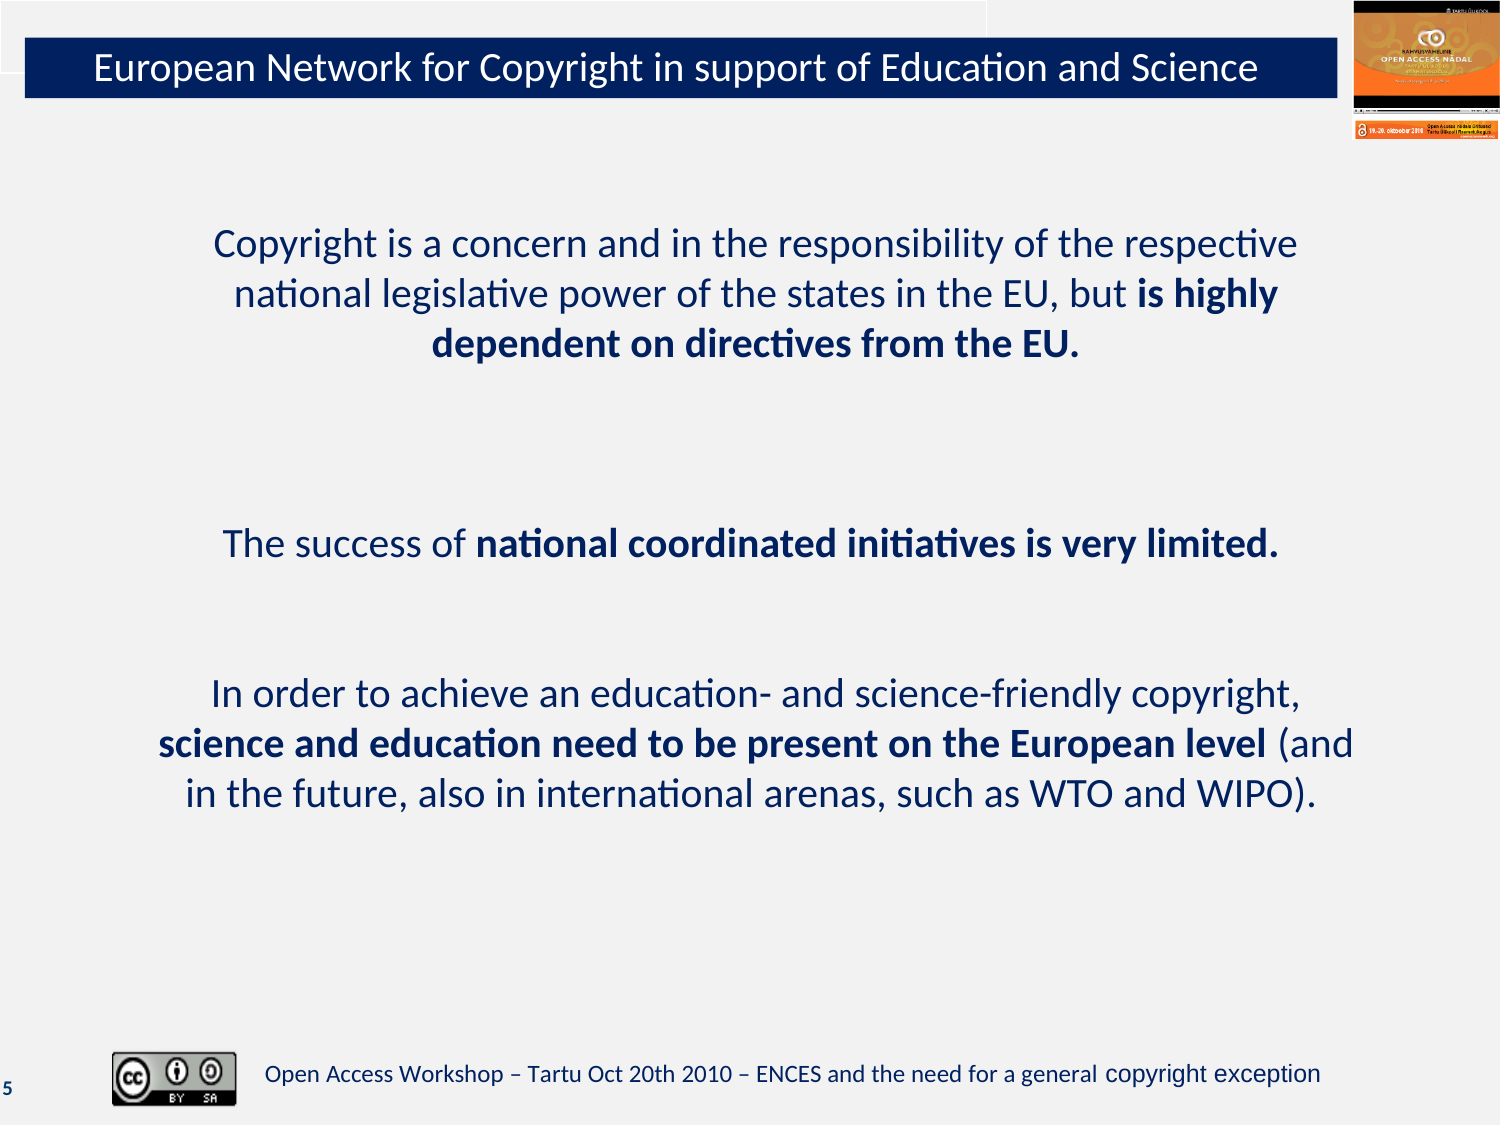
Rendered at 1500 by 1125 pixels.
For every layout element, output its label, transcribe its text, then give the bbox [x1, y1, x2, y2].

text_box The success of national coordinated initiatives is very limited. [137, 458, 1375, 625]
text_box In order to achieve an education- and science-friendly copyright, science and education need to be present on the European level (and in the future, also in international arenas, such as WTO and WIPO). [137, 657, 1375, 825]
text_box European Network for Copyright in support of Education and Science [24, 37, 1338, 99]
text_box Copyright is a concern and in the responsibility of the respective national legislative power of the states in the EU, but is highly dependent on directives from the EU. [137, 157, 1375, 426]
